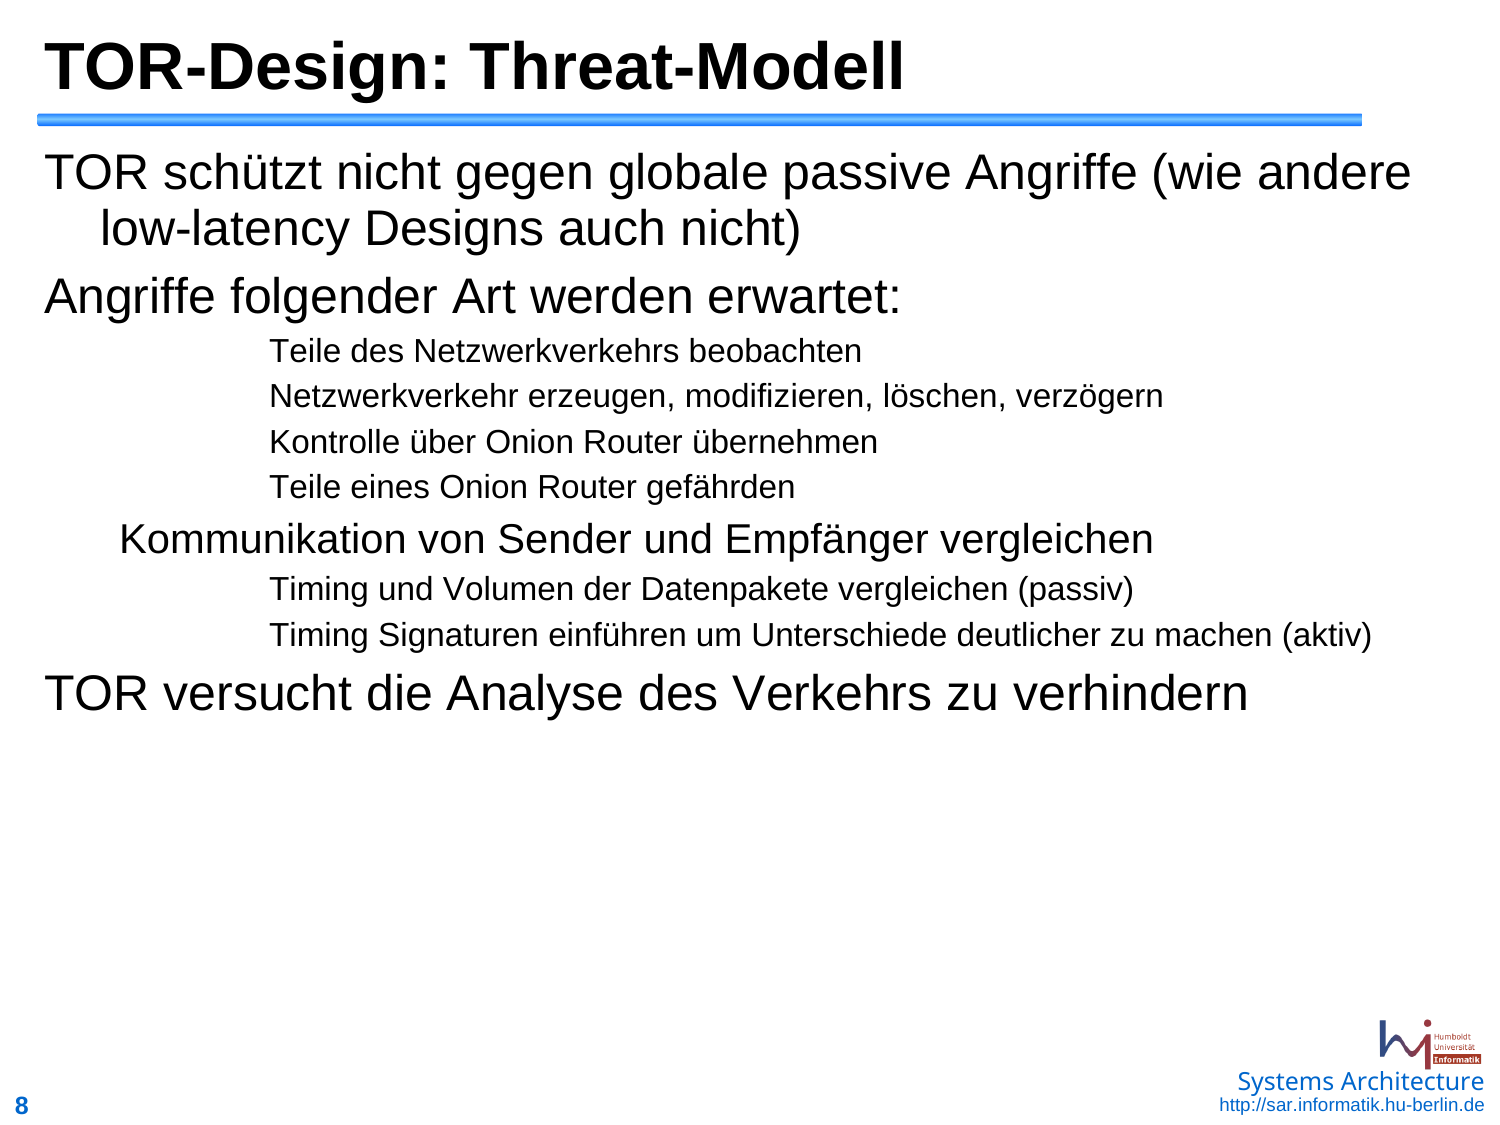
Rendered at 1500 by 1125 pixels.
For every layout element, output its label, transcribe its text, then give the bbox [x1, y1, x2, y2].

list TOR schützt nicht gegen globale passive Angriffe (wie andere low-latency Designs auch nicht) Angriffe folgender Art werden erwartet: Teile des Netzwerkverkehrs beobachten Netzwerkverkehr erzeugen, modifizieren, löschen, verzögern Kontrolle über Onion Router übernehmen Teile eines Onion Router gefährden Kommunikation von Sender und Empfänger vergleichen Timing und Volumen der Datenpakete vergleichen (passiv) Timing Signaturen einführen um Unterschiede deutlicher zu machen (aktiv) TOR versucht die Analyse des Verkehrs zu verhindern [29, 136, 1500, 1059]
title TOR-Design: Threat-Modell [29, 19, 1500, 114]
picture [1376, 1059, 1483, 1071]
